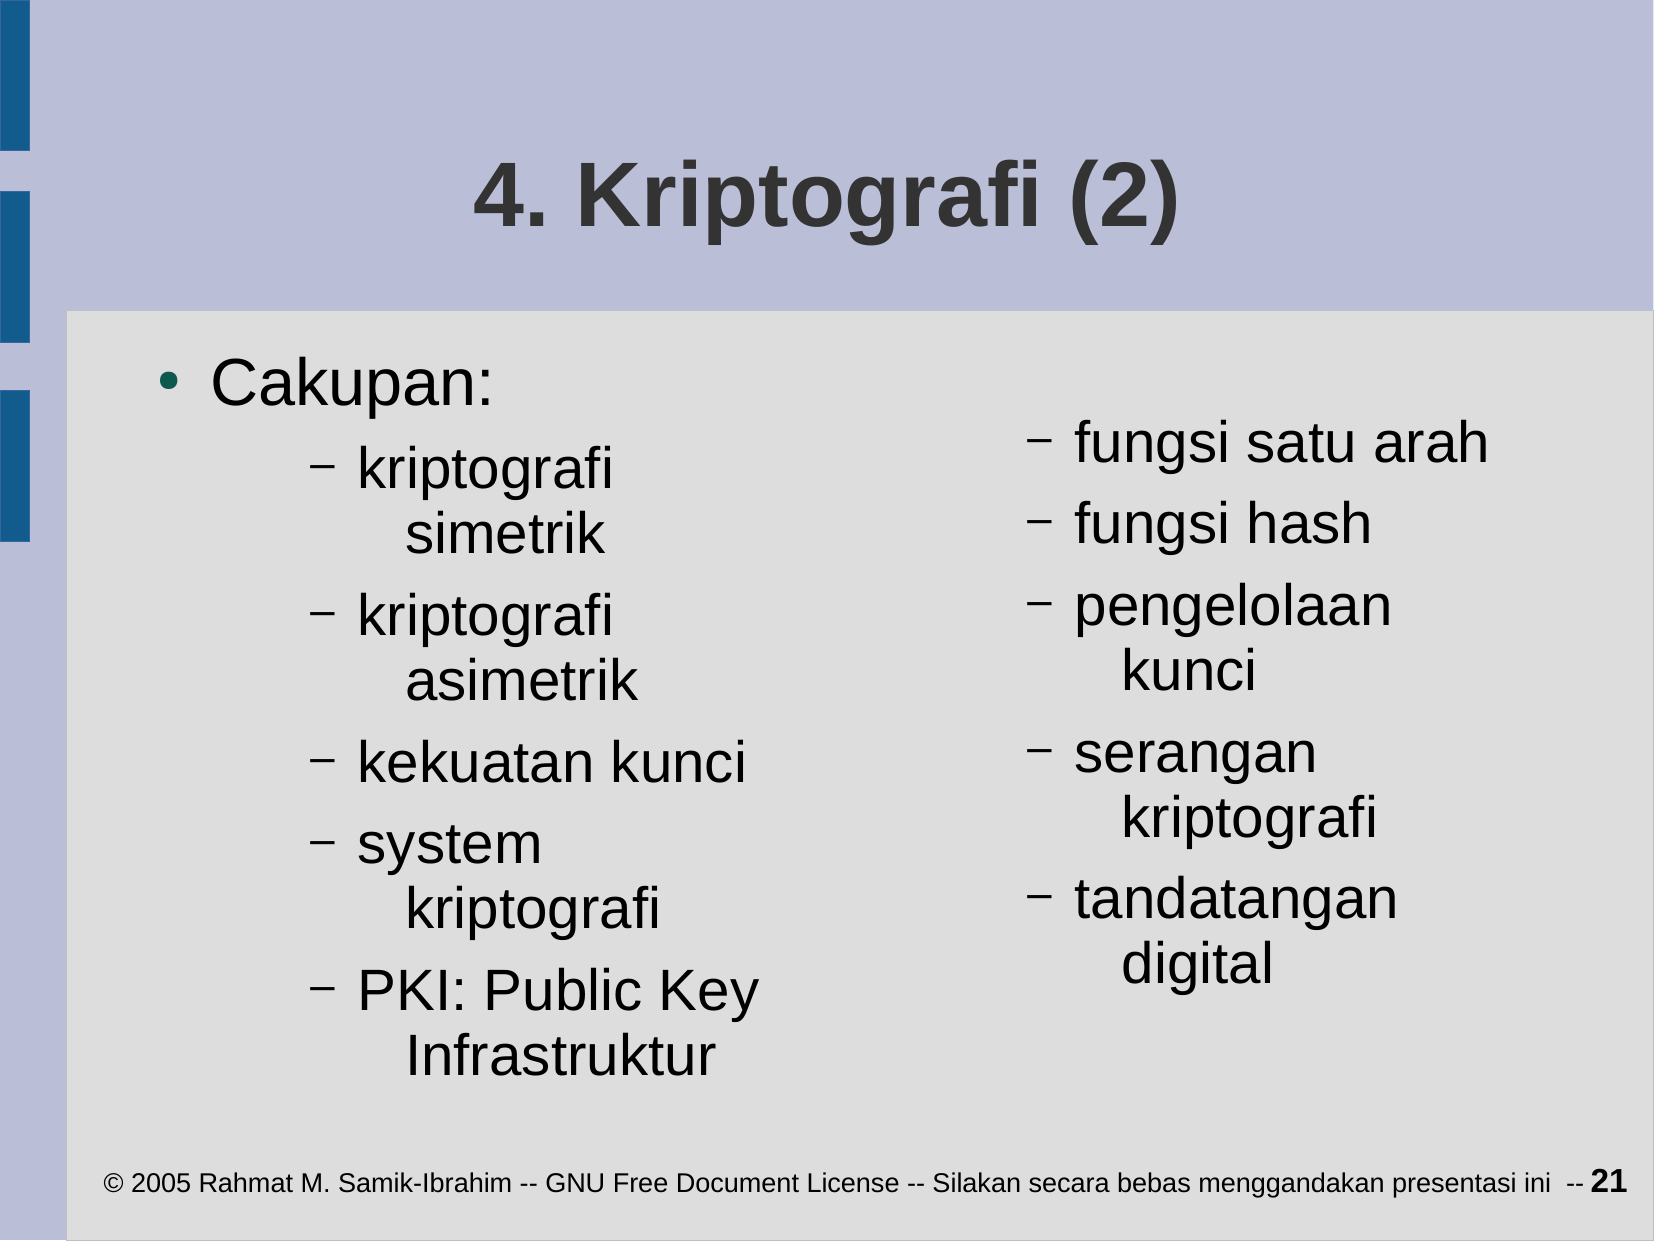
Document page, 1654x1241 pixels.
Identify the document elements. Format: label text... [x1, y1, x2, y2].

list Cakupan: kriptografi simetrik kriptografi asimetrik kekuatan kunci system kriptografi PKI: Public Key Infrastruktur [121, 344, 811, 1127]
title 4. Kriptografi (2) [121, 91, 1534, 299]
list fungsi satu arah fungsi hash pengelolaan kunci serangan kriptografi tandatangan digital [838, 409, 1528, 1191]
